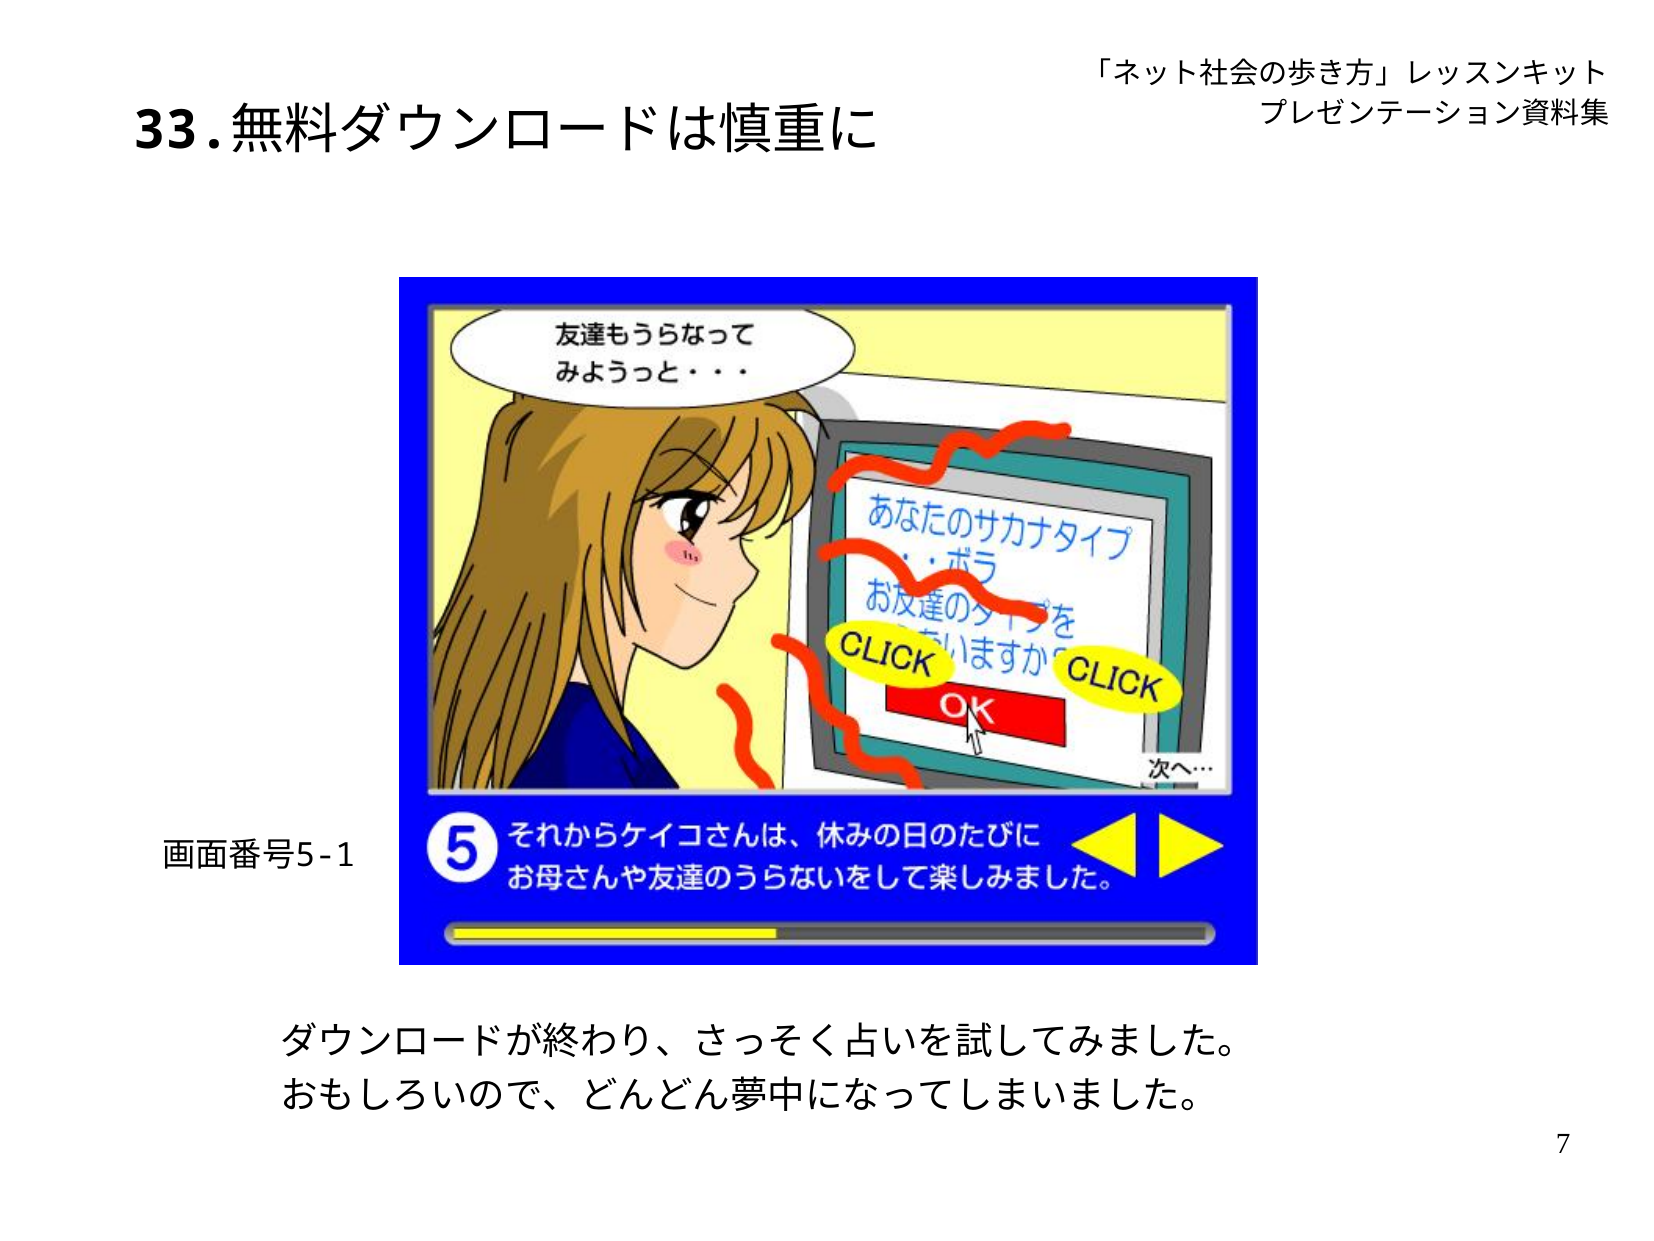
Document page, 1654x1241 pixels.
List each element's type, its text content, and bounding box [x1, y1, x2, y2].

text_box ダウンロードが終わり、さっそく占いを試してみました。 おもしろいので、どんどん夢中になってしまいました。 [265, 1003, 1447, 1128]
text_box 「ネット社会の歩き方」レッスンキット プレゼンテーション資料集 [1062, 44, 1625, 139]
text_box 画面番号5-1 [147, 826, 384, 882]
text_box 33.無料ダウンロードは慎重に [118, 88, 1241, 169]
picture [399, 277, 1258, 965]
